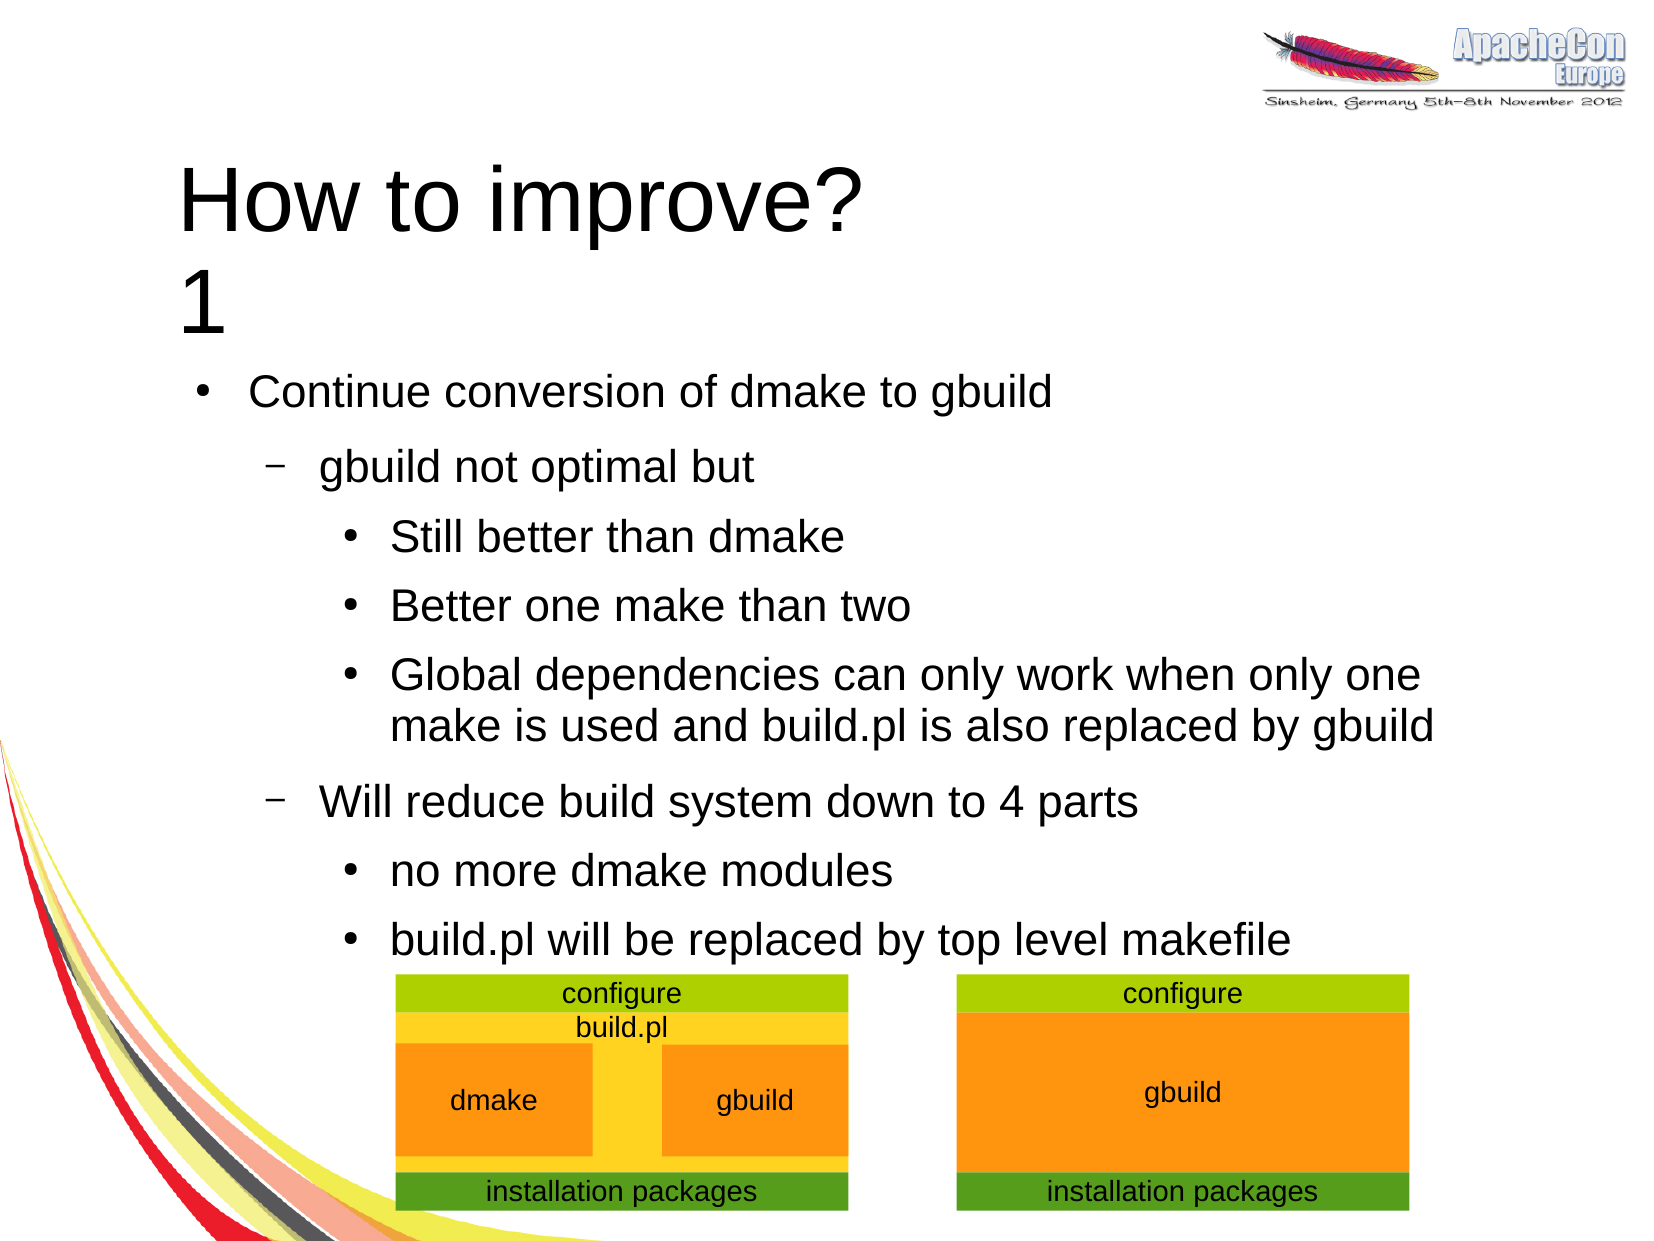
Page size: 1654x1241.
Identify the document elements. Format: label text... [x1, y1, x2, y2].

list Continue conversion of dmake to gbuild gbuild not optimal but Still better than dmake Better one make than two Global dependencies can only work when only one make is used and build.pl is also replaced by gbuild Will reduce build system down to 4 parts no more dmake modules build.pl will be replaced by top level makefile [177, 366, 1536, 1087]
text_box configure [956, 974, 1410, 1012]
text_box dmake [395, 1043, 593, 1157]
text_box configure [395, 974, 849, 1012]
title How to improve? 1 [177, 148, 1536, 354]
text_box gbuild [662, 1044, 849, 1157]
picture [0, 0, 1654, 1241]
text_box installation packages [956, 1172, 1410, 1211]
text_box gbuild [956, 1012, 1410, 1172]
text_box installation packages [395, 1172, 849, 1211]
text_box build.pl [395, 1012, 849, 1172]
